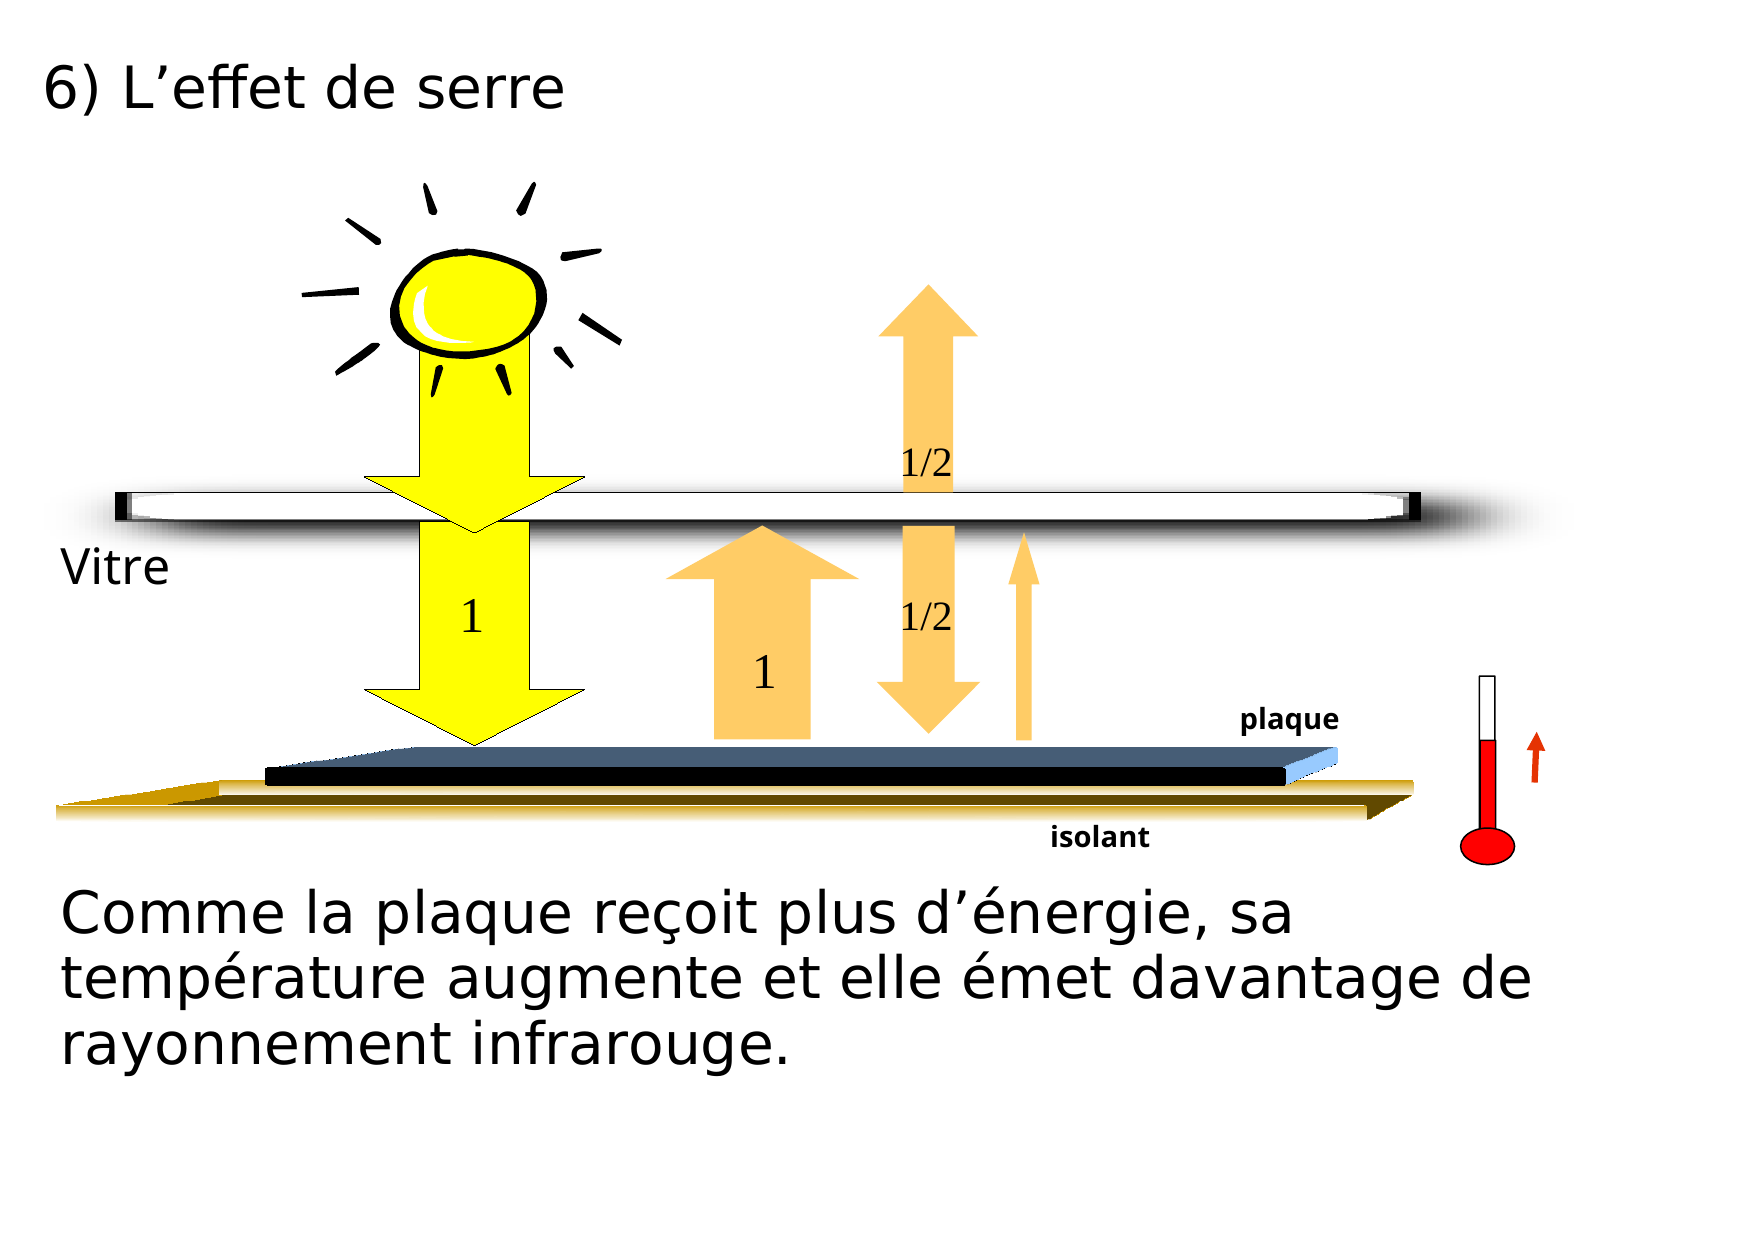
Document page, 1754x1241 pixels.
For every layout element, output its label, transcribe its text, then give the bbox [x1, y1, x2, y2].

text_box Comme la plaque reçoit plus d’énergie, sa température augmente et elle émet davantage de rayonnement infrarouge. [45, 873, 1597, 1162]
text_box 6) L’effet de serre [28, 47, 613, 134]
picture [500, 472, 1592, 564]
text_box [301, 287, 360, 298]
text_box 1 [751, 616, 787, 687]
text_box isolant [1035, 808, 1288, 873]
text_box 1/2 [899, 416, 975, 474]
text_box [902, 525, 955, 569]
text_box 1/2 [899, 569, 975, 628]
text_box [345, 217, 382, 245]
text_box plaque [1224, 690, 1477, 766]
text_box [903, 474, 954, 493]
text_box [560, 248, 602, 262]
text_box [878, 284, 979, 416]
text_box [578, 312, 623, 346]
text_box 1 [451, 587, 493, 652]
text_box [876, 628, 981, 734]
picture [27, 472, 448, 564]
text_box [423, 182, 438, 216]
text_box Vitre [45, 523, 209, 566]
text_box [364, 248, 585, 746]
text_box [1008, 532, 1040, 741]
picture [44, 737, 1429, 832]
text_box [516, 181, 537, 216]
text_box [665, 525, 860, 740]
text_box [335, 342, 381, 376]
text_box [553, 346, 574, 369]
text_box [1460, 676, 1515, 865]
